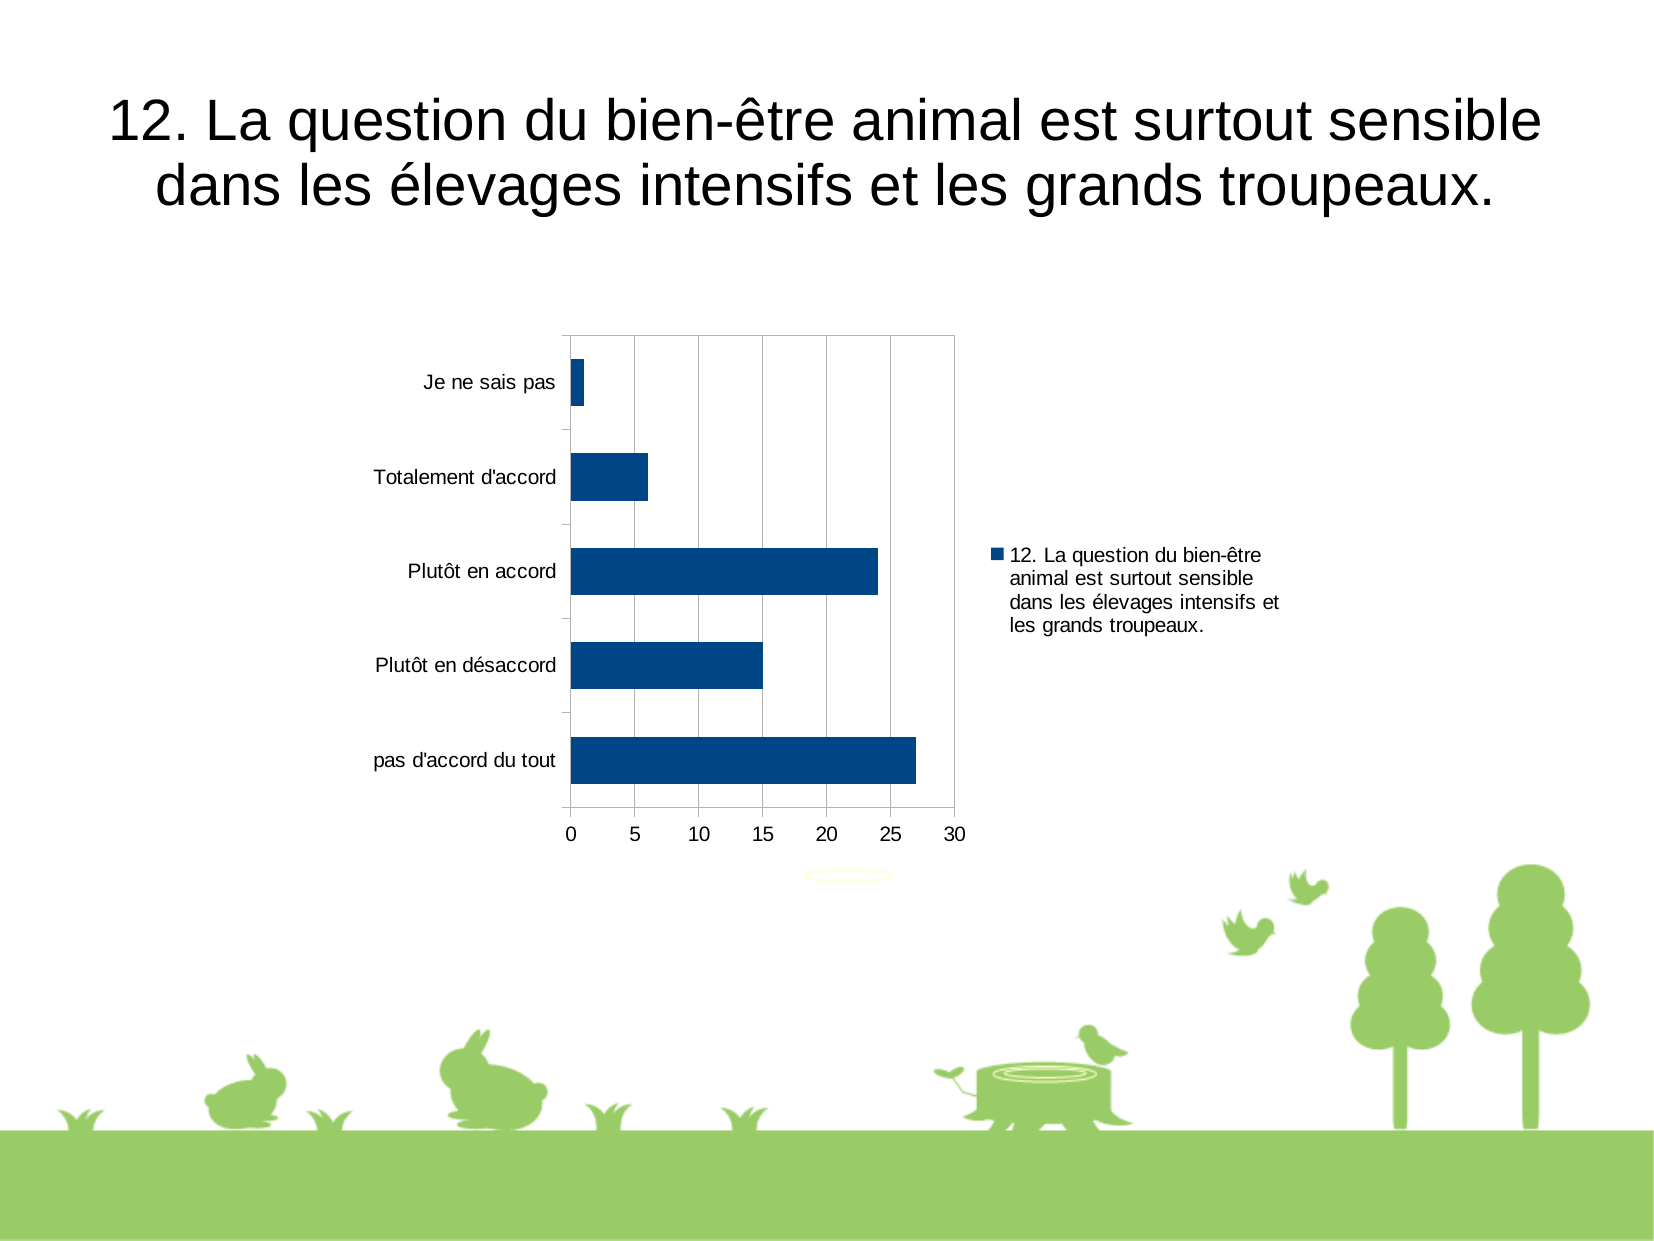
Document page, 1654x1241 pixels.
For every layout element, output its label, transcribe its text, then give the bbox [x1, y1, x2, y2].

chart [354, 324, 1300, 857]
title 12. La question du bien-être animal est surtout sensible dans les élevages intensifs et les grands troupeaux. [82, 49, 1571, 257]
picture [0, 0, 1654, 1241]
